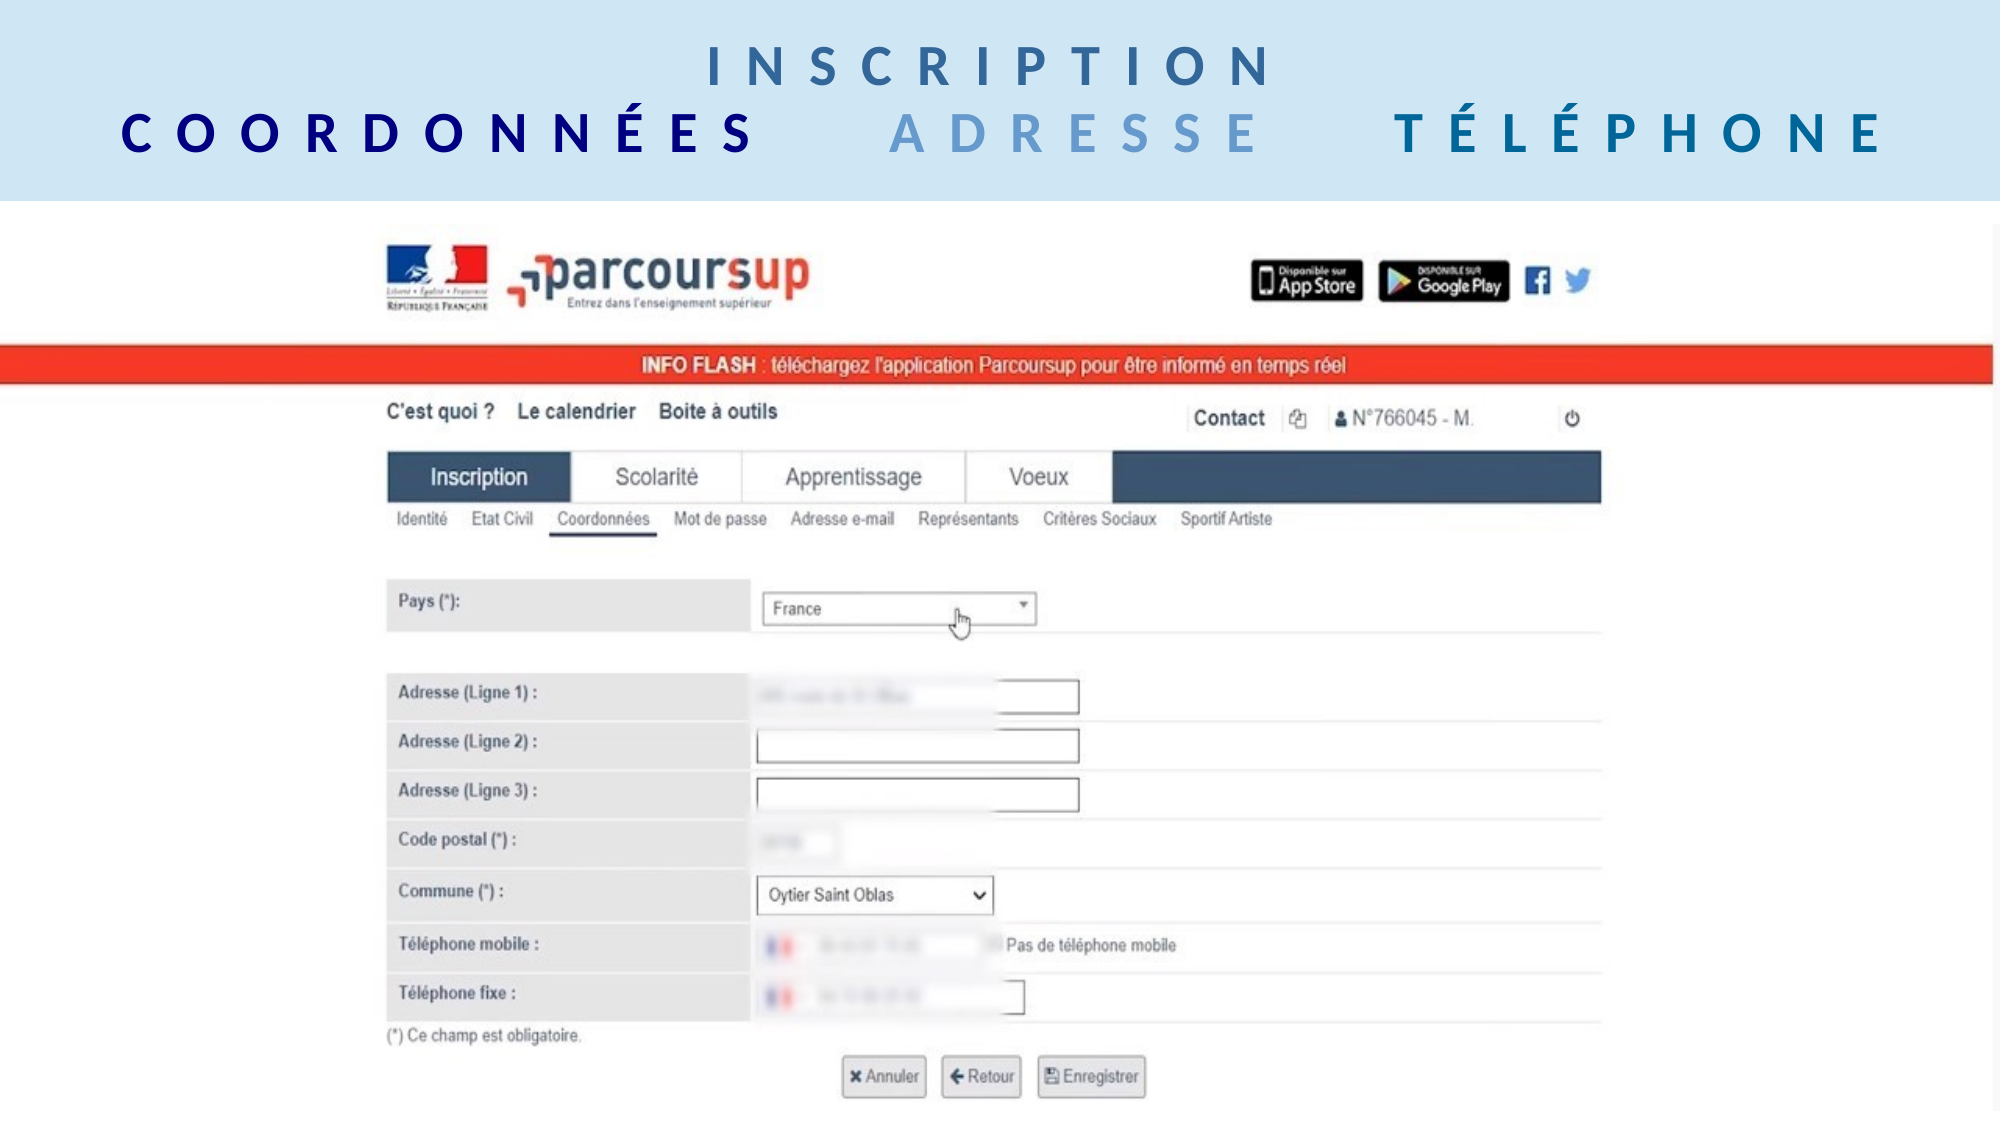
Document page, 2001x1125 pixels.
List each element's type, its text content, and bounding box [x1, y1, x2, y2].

title INSCRIPTION COORDONNÉES ADRESSE TÉLÉPHONE [0, 0, 2000, 201]
picture [0, 224, 2000, 1111]
